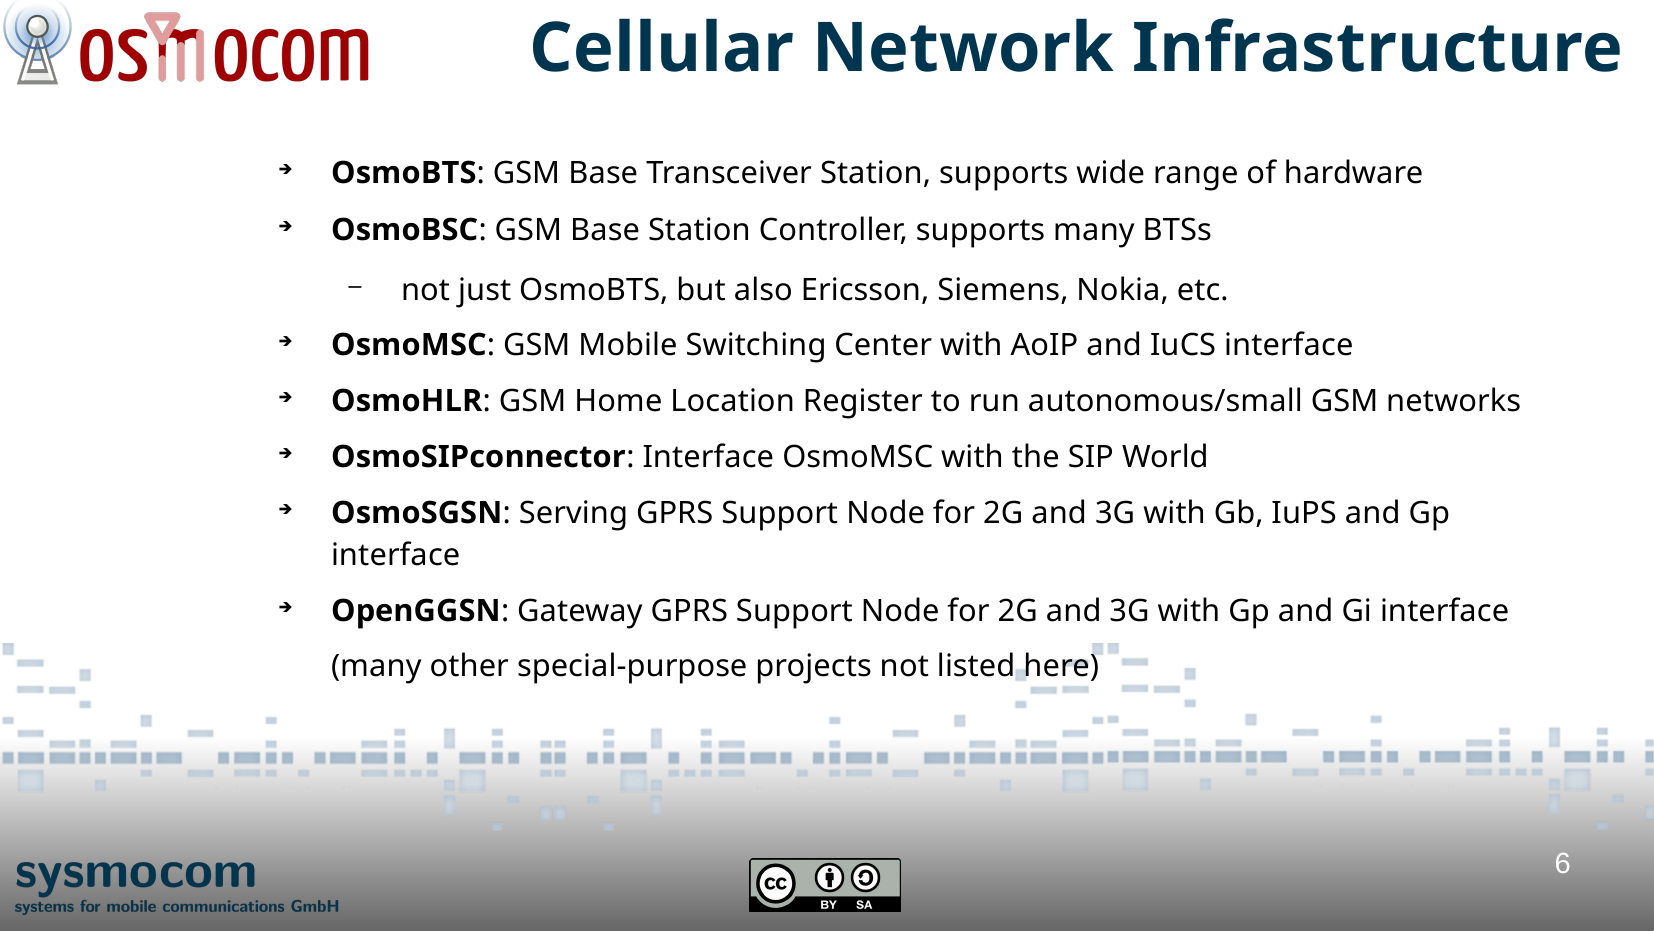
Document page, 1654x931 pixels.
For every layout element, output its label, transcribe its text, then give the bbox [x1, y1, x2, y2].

picture [0, 0, 376, 92]
title Cellular Network Infrastructure [383, 0, 1625, 94]
picture [0, 643, 1654, 831]
list OsmoBTS: GSM Base Transceiver Station, supports wide range of hardware OsmoBSC: GSM Base Station Controller, supports many BTSs not just OsmoBTS, but also Ericsson, Siemens, Nokia, etc. OsmoMSC: GSM Mobile Switching Center with AoIP and IuCS interface OsmoHLR: GSM Home Location Register to run autonomous/small GSM networks OsmoSIPconnector: Interface OsmoMSC with the SIP World OsmoSGSN: Serving GPRS Support Node for 2G and 3G with Gb, IuPS and Gp interface OpenGGSN: Gateway GPRS Support Node for 2G and 3G with Gp and Gi interface (many other special-purpose projects not listed here) [260, 150, 1561, 690]
picture [15, 861, 339, 915]
picture [749, 858, 901, 912]
